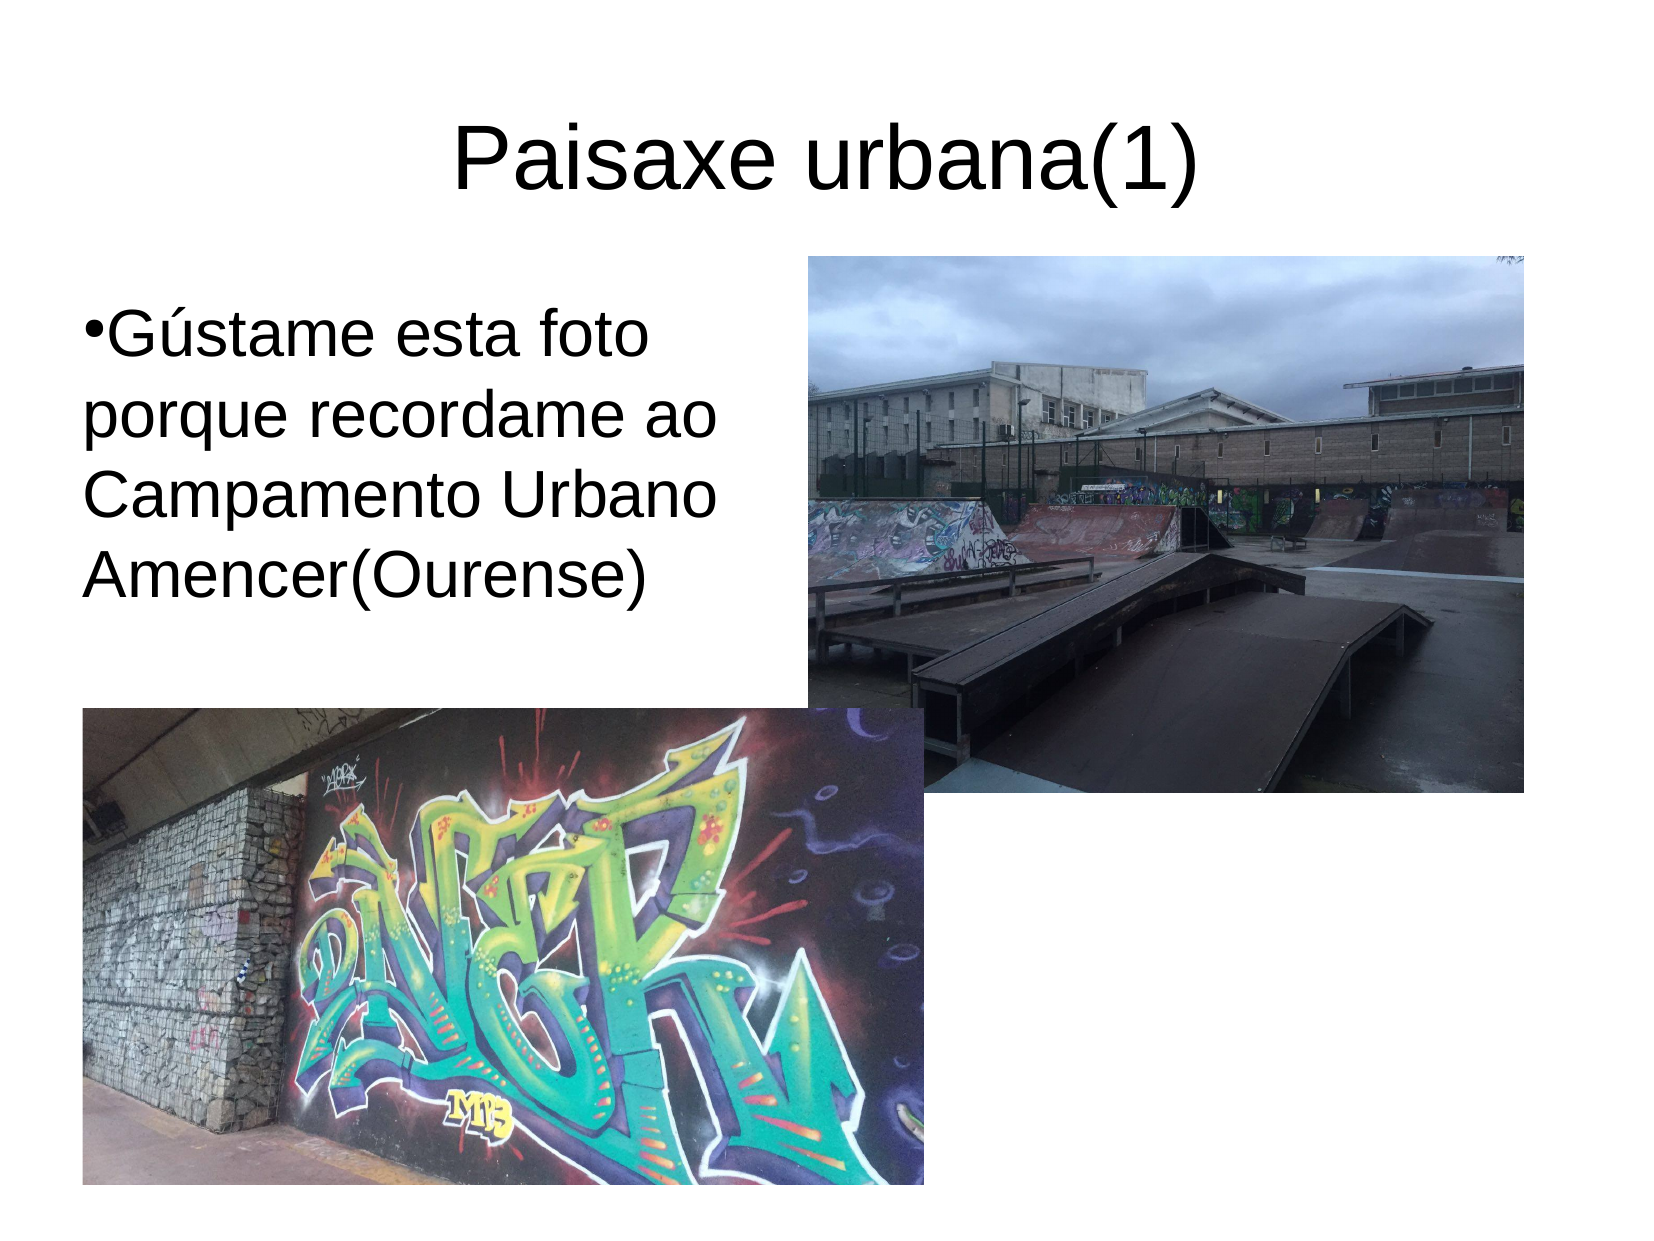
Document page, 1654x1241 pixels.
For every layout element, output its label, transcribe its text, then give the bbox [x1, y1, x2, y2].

list Gústame esta foto porque recordame ao Campamento Urbano Amencer(Ourense) [82, 290, 808, 708]
picture [82, 256, 1524, 1185]
title Paisaxe urbana(1) [82, 49, 1571, 257]
